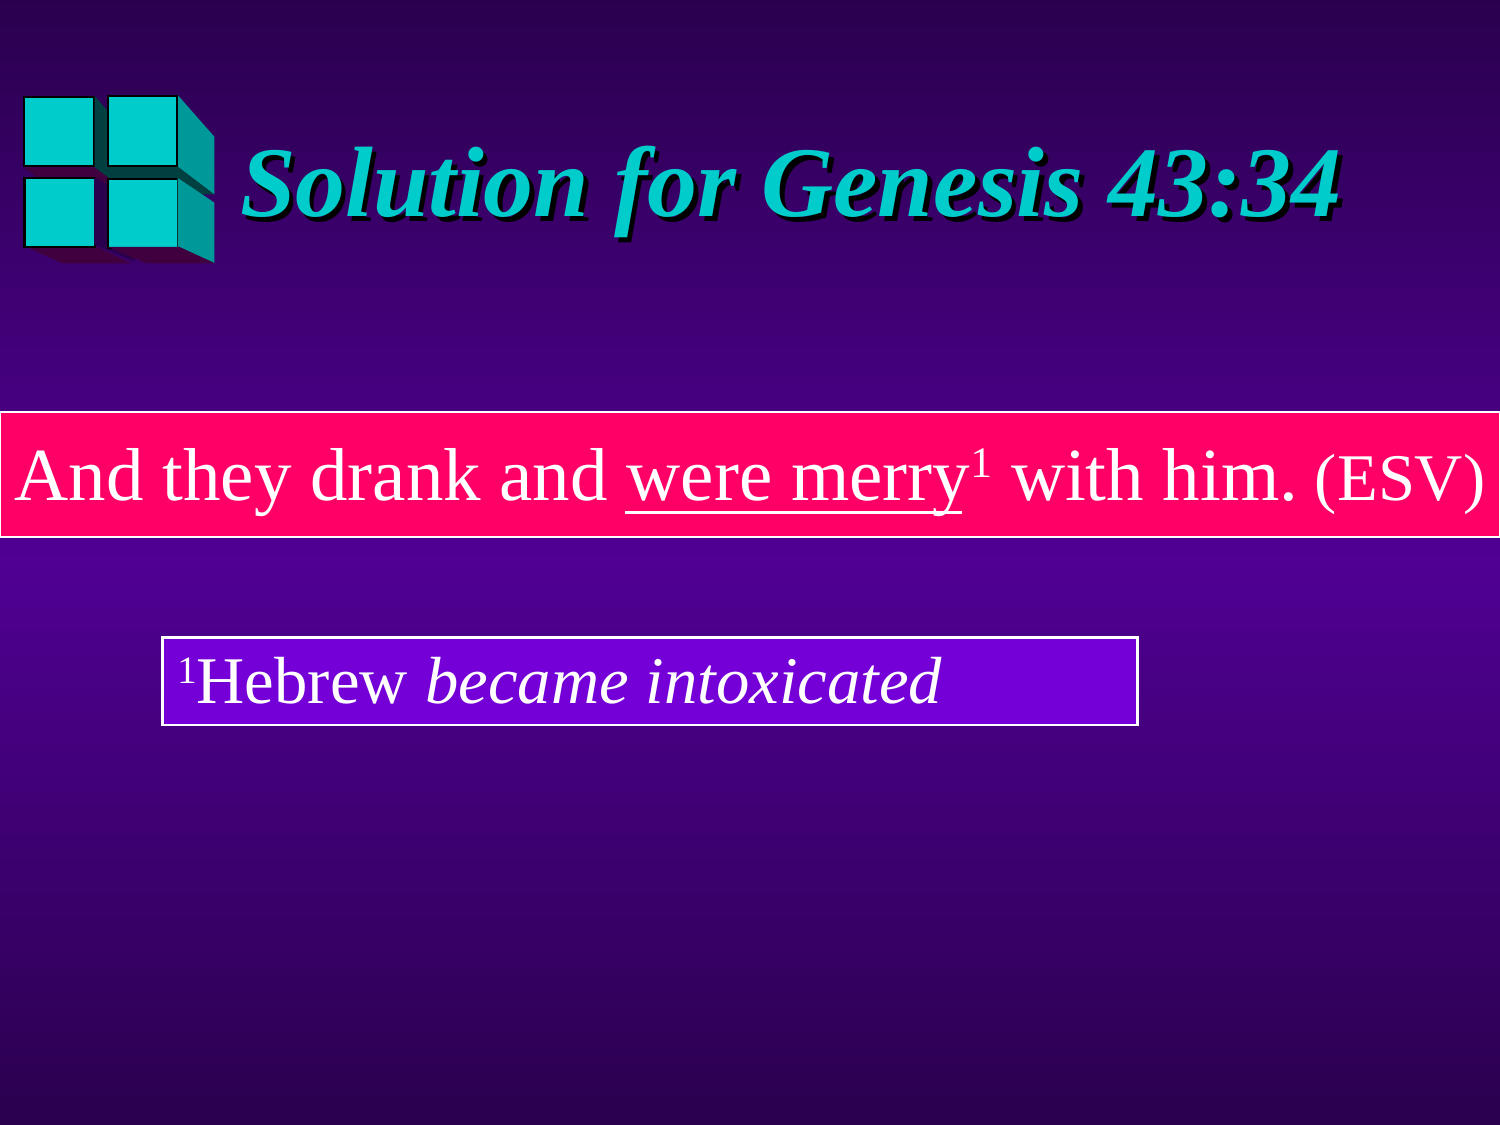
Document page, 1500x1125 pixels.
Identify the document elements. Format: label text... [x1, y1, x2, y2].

text_box 1Hebrew became intoxicated [162, 637, 1138, 726]
text_box And they drank and were merry1 with him. (ESV) [0, 412, 1500, 538]
title Solution for Genesis 43:34 [224, 78, 1388, 288]
